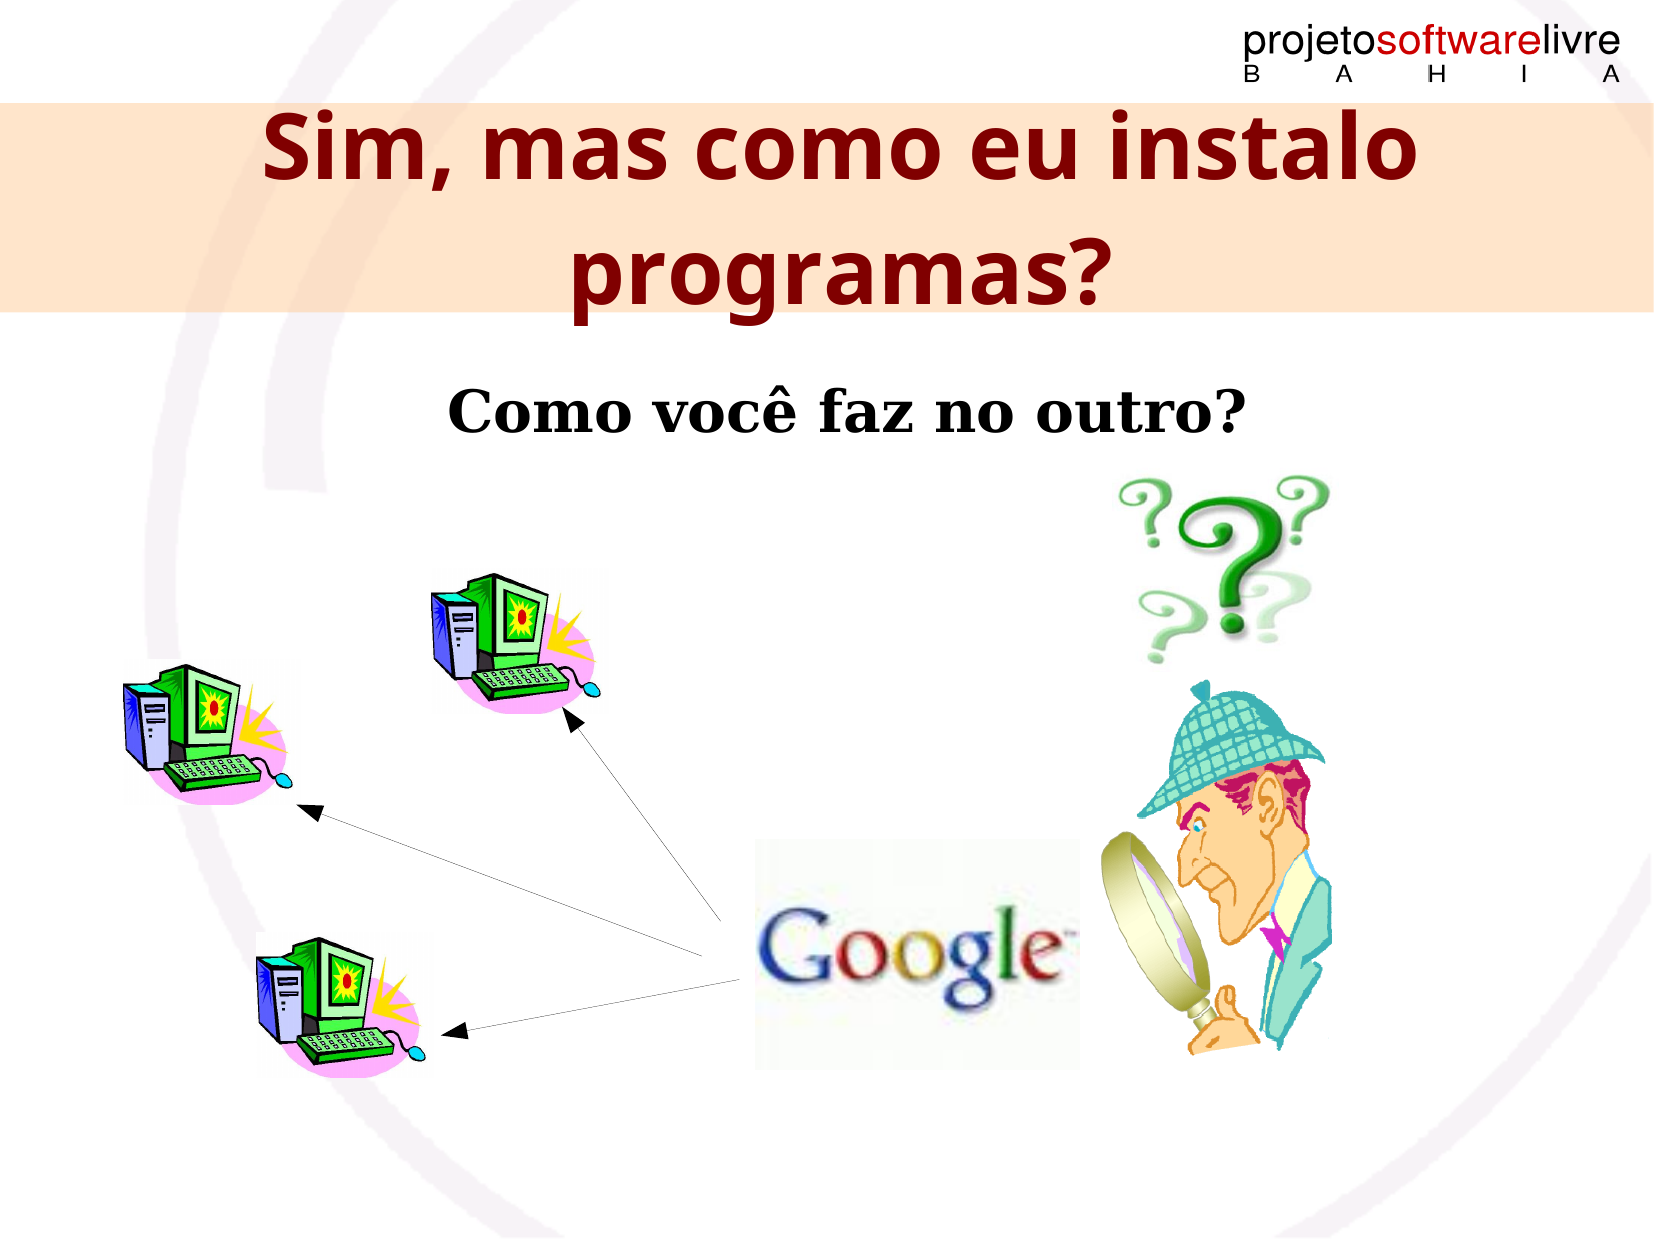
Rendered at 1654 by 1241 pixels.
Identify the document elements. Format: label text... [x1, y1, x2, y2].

text_box Como você faz no outro? [366, 377, 1330, 469]
picture [0, 0, 1654, 103]
title Sim, mas como eu instalo programas? [121, 99, 1561, 314]
picture [0, 313, 1654, 1241]
